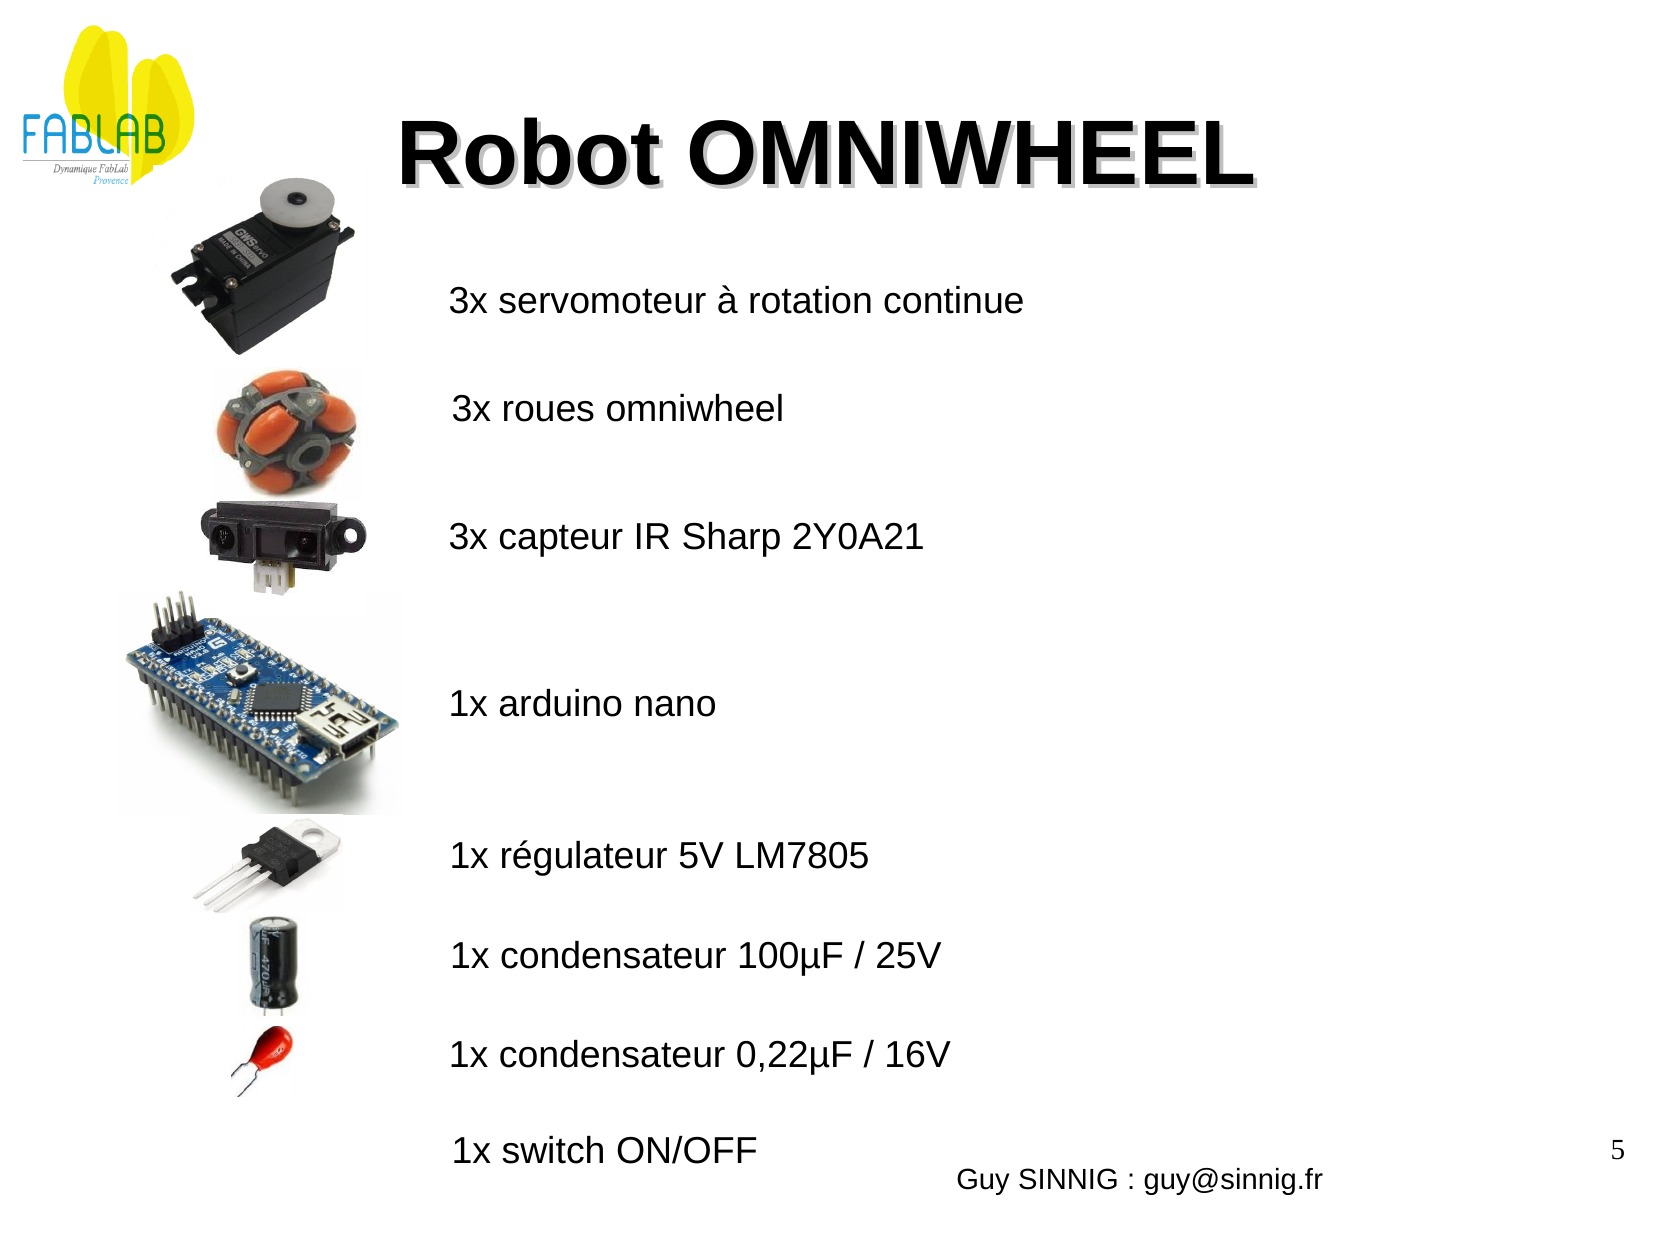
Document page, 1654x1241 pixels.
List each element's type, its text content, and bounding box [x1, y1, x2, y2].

text_box 1x condensateur 100µF / 25V [435, 927, 957, 1001]
text_box 1x régulateur 5V LM7805 [434, 826, 885, 884]
text_box 1x condensateur 0,22µF / 16V [434, 1026, 966, 1084]
text_box 1x arduino nano [433, 675, 732, 733]
picture [0, 11, 217, 201]
picture [118, 257, 402, 1016]
text_box 1x switch ON/OFF [436, 1122, 772, 1179]
picture [231, 1026, 296, 1097]
text_box 3x capteur IR Sharp 2Y0A21 [433, 507, 940, 565]
text_box 3x roues omniwheel [436, 380, 799, 438]
text_box 3x servomoteur à rotation continue [433, 271, 1040, 329]
title Robot OMNIWHEEL [82, 49, 1571, 257]
